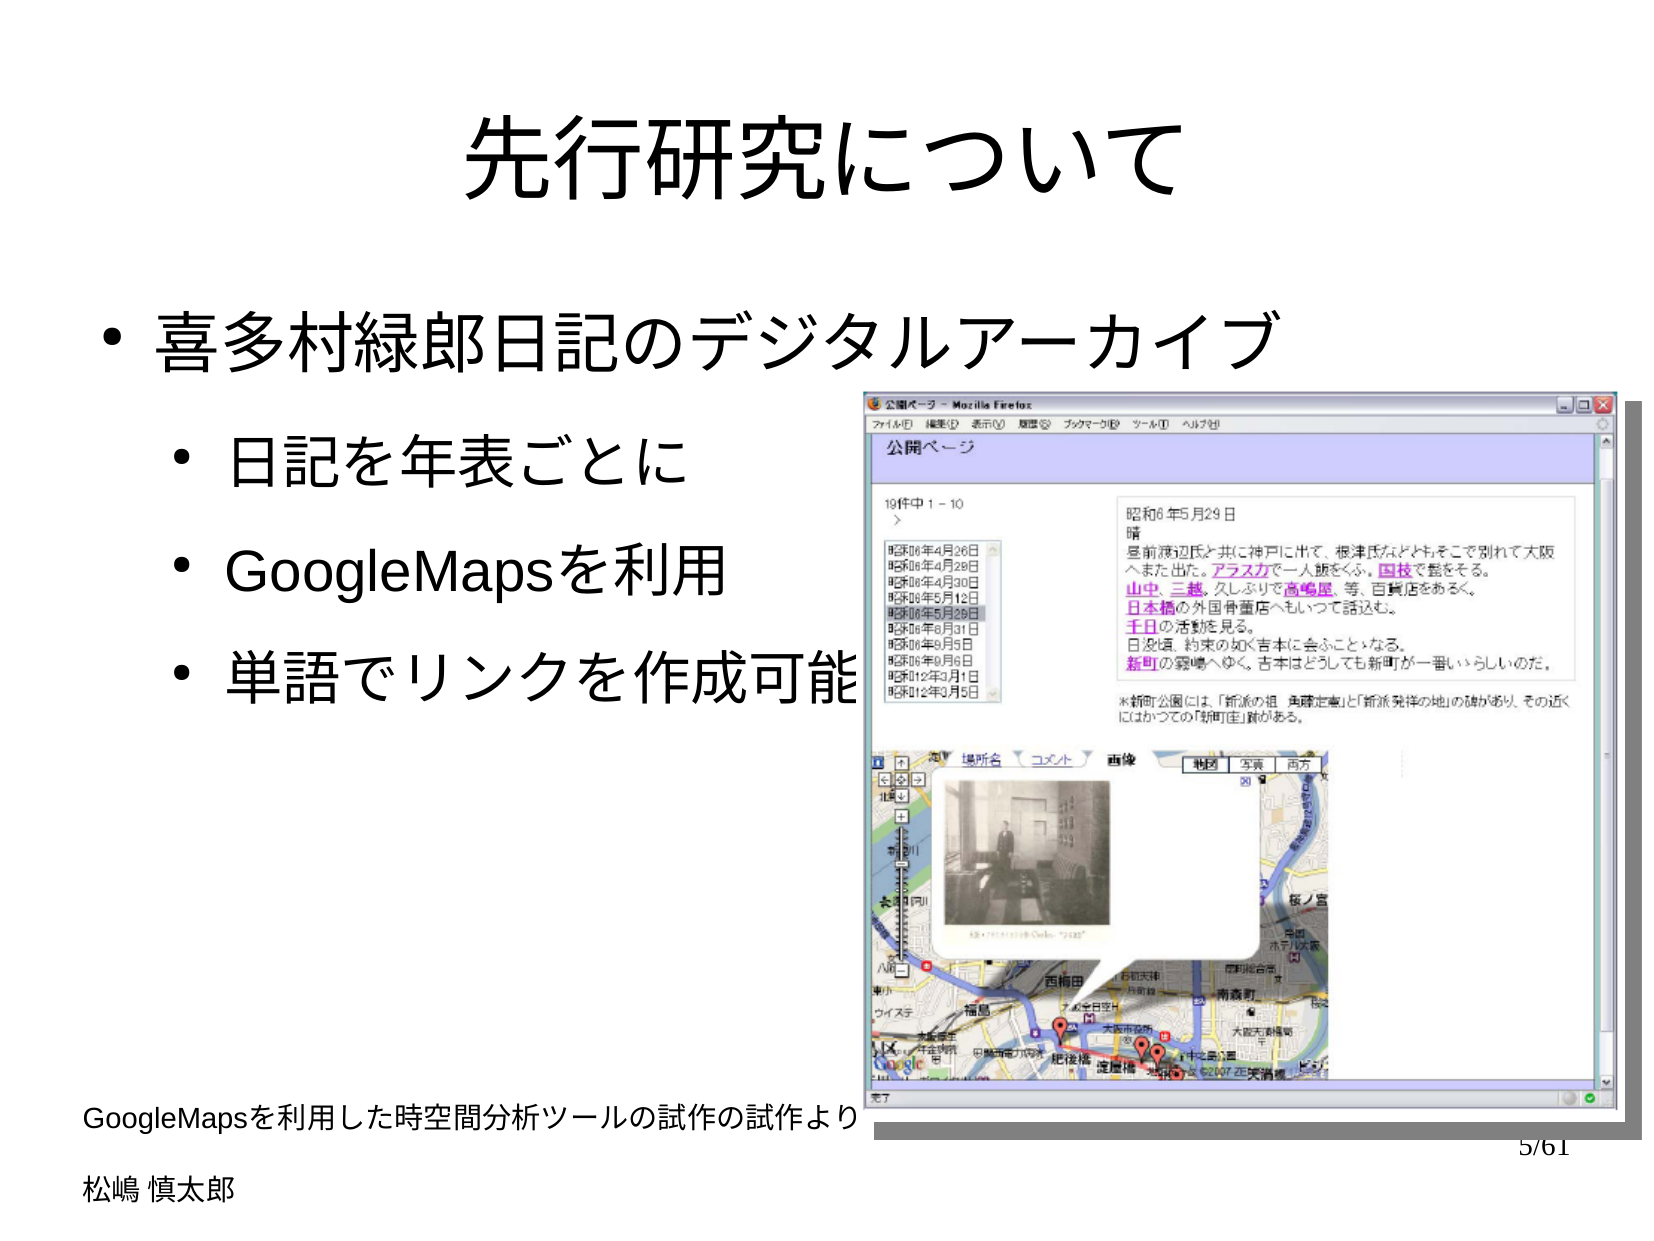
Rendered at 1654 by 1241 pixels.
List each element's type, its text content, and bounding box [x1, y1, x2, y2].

title 先行研究について [82, 56, 1571, 250]
list 喜多村緑郎日記のデジタルアーカイブ 日記を年表ごとに GoogleMapsを利用 単語でリンクを作成可能 GoogleMapsを利用した時空間分析ツールの試作の試作より 松嶋 慎太郎 [82, 290, 1571, 1094]
picture [856, 383, 1625, 1123]
